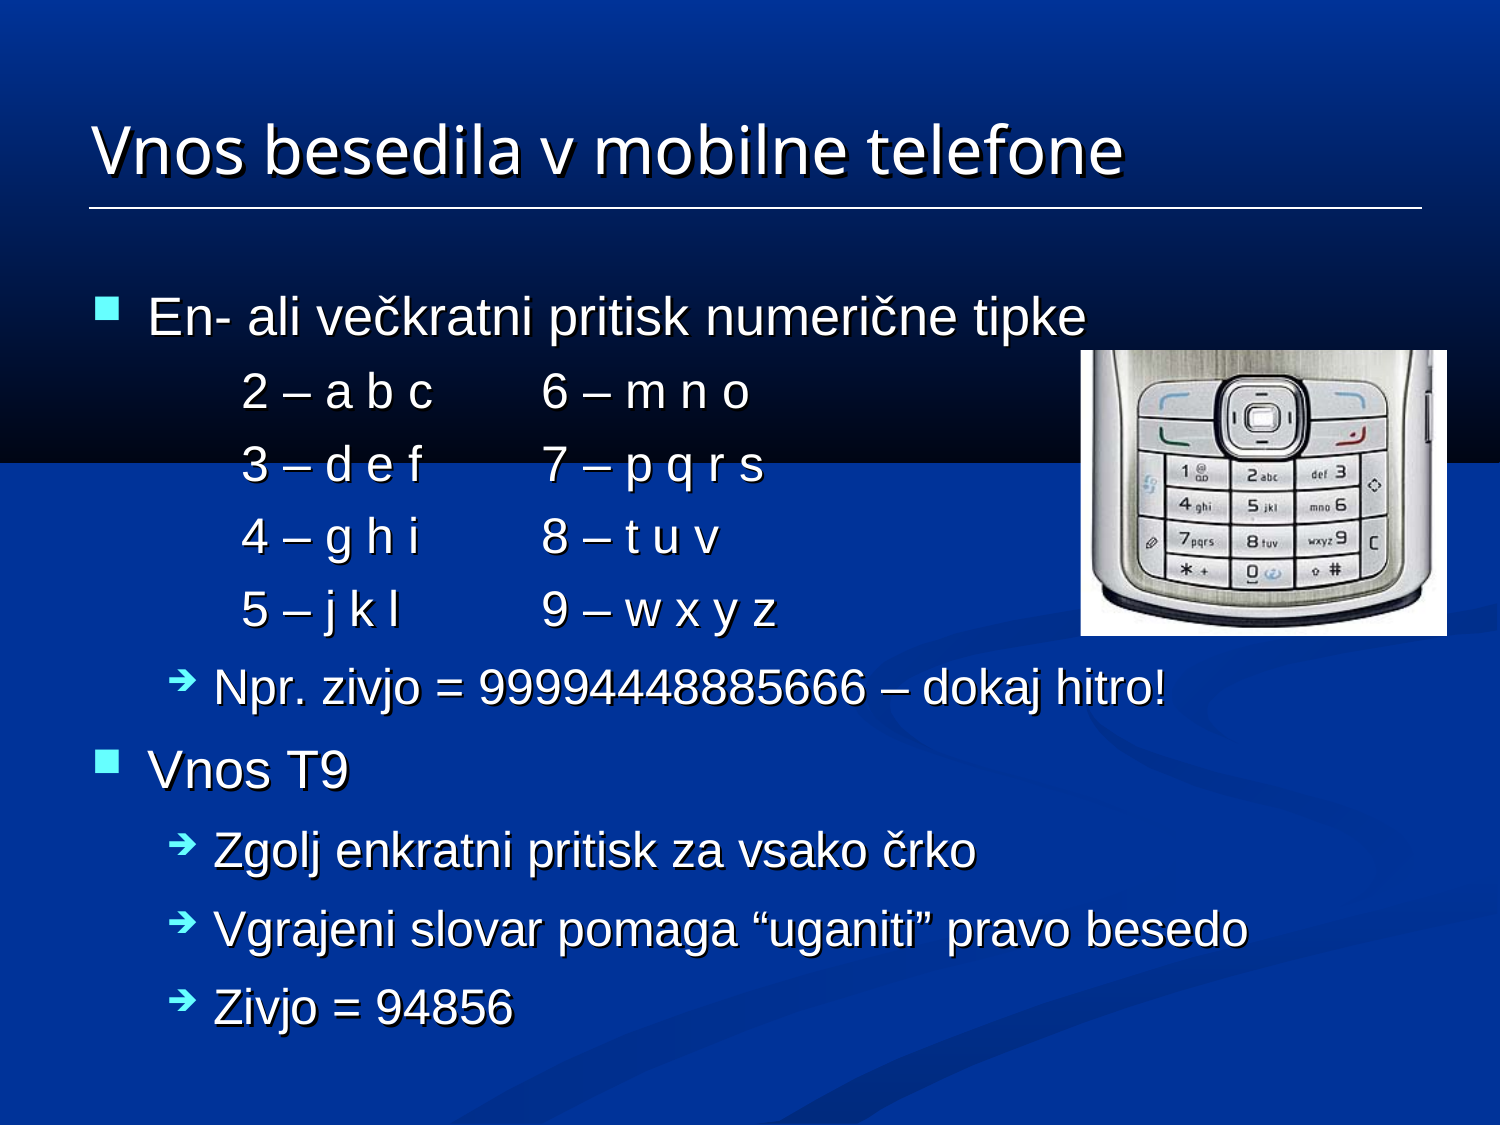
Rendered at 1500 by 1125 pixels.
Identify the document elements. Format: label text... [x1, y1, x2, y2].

list En- ali večkratni pritisk numerične tipke 2 – a b c 6 – m n o 3 – d e f 7 – p q r s 4 – g h i 8 – t u v 5 – j k l 9 – w x y z Npr. zivjo = 99994448885666 – dokaj hitro! Vnos T9 Zgolj enkratni pritisk za vsako črko Vgrajeni slovar pomaga “uganiti” pravo besedo Zivjo = 94856 [76, 267, 1424, 1083]
text_box Vnos besedila v mobilne telefone [76, 54, 1352, 242]
picture [1080, 350, 1447, 636]
